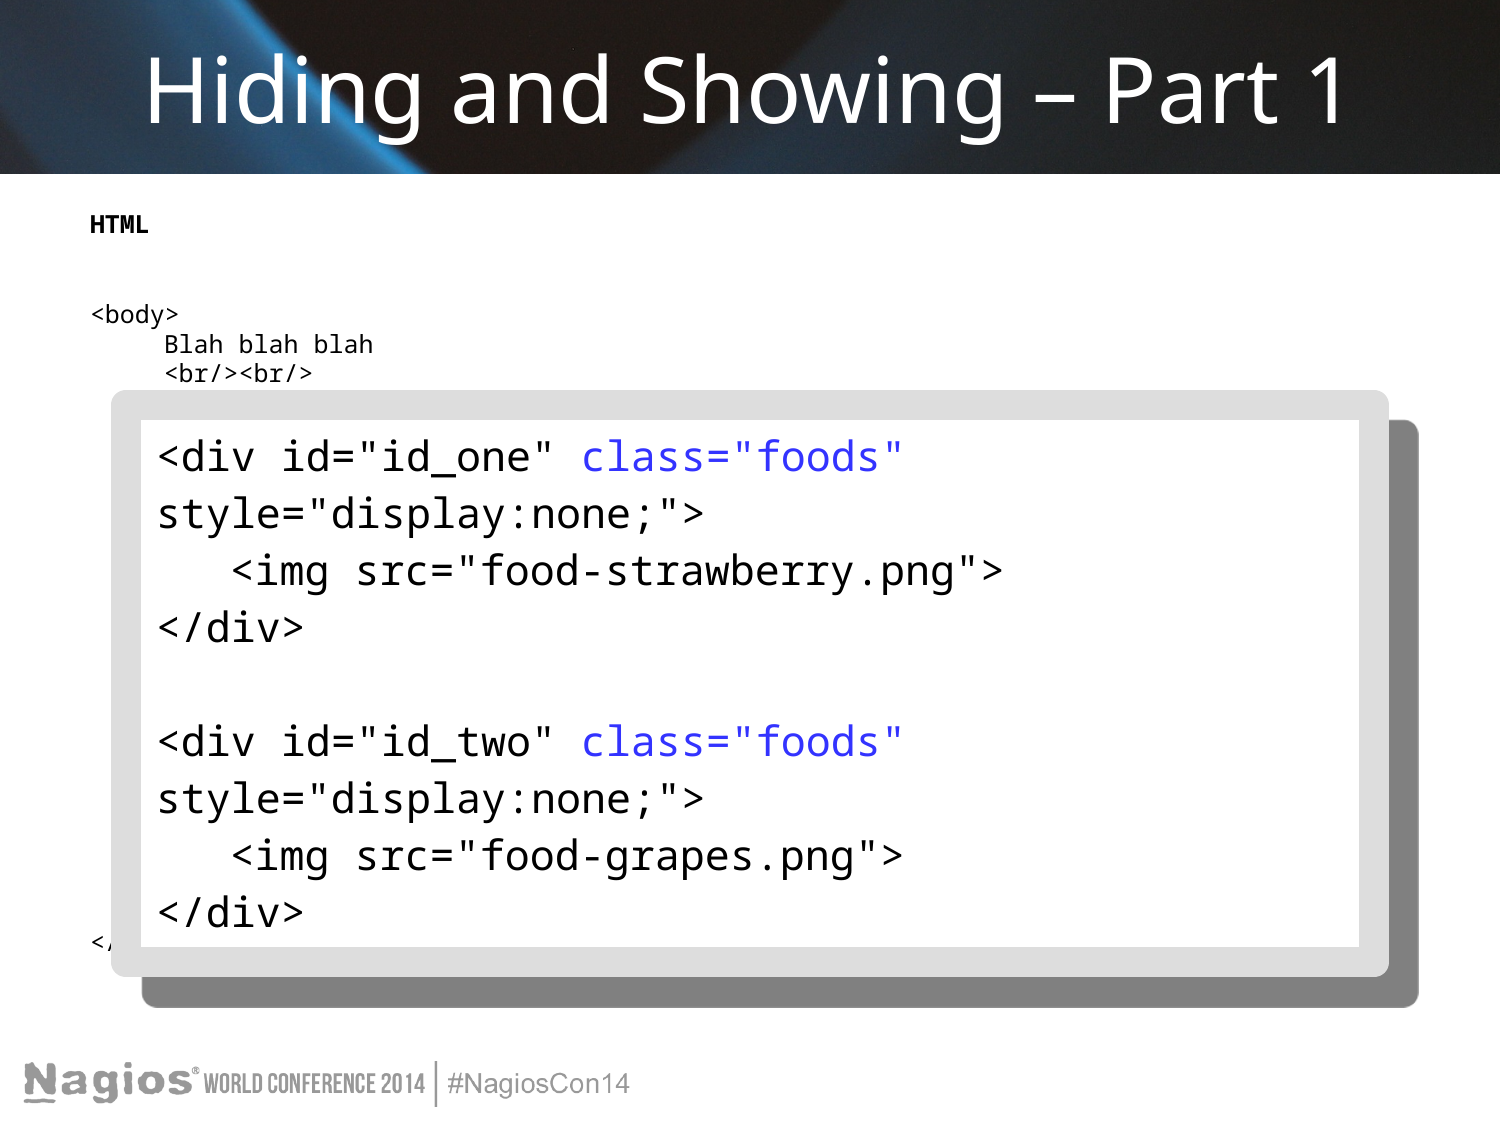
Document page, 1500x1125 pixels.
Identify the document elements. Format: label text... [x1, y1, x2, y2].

text_box <div id="id_one" class="foods" style="display:none;"> <img src="food-strawberry.png"> </div> <div id="id_two" class="foods" style="display:none;"> <img src="food-grapes.png"> </div> [126, 404, 1374, 798]
list HTML <body> Blah blah blah <br/><br/> <select id="id_select"> <option value="one">Strawberry</option> <option value="two">Grape</option> </select> <br/><br/> <input type="button" value="Click Me" onclick="show_item(\'id_select\')"> <br/><br/> <div id="id_one" class="foods" style="display:none;"> <img src="food-strawberry.png"> </div> <div id="id_two" class="foods" style="display:none;"> <img src="food-grapes.png"> </div> <script src="jquery-2.1.1.min.js"></script> <script src="my_javascript.js"></script> </body> [75, 200, 1426, 986]
picture [12, 1040, 638, 1125]
title Hiding and Showing – Part 1 [0, 0, 1500, 174]
